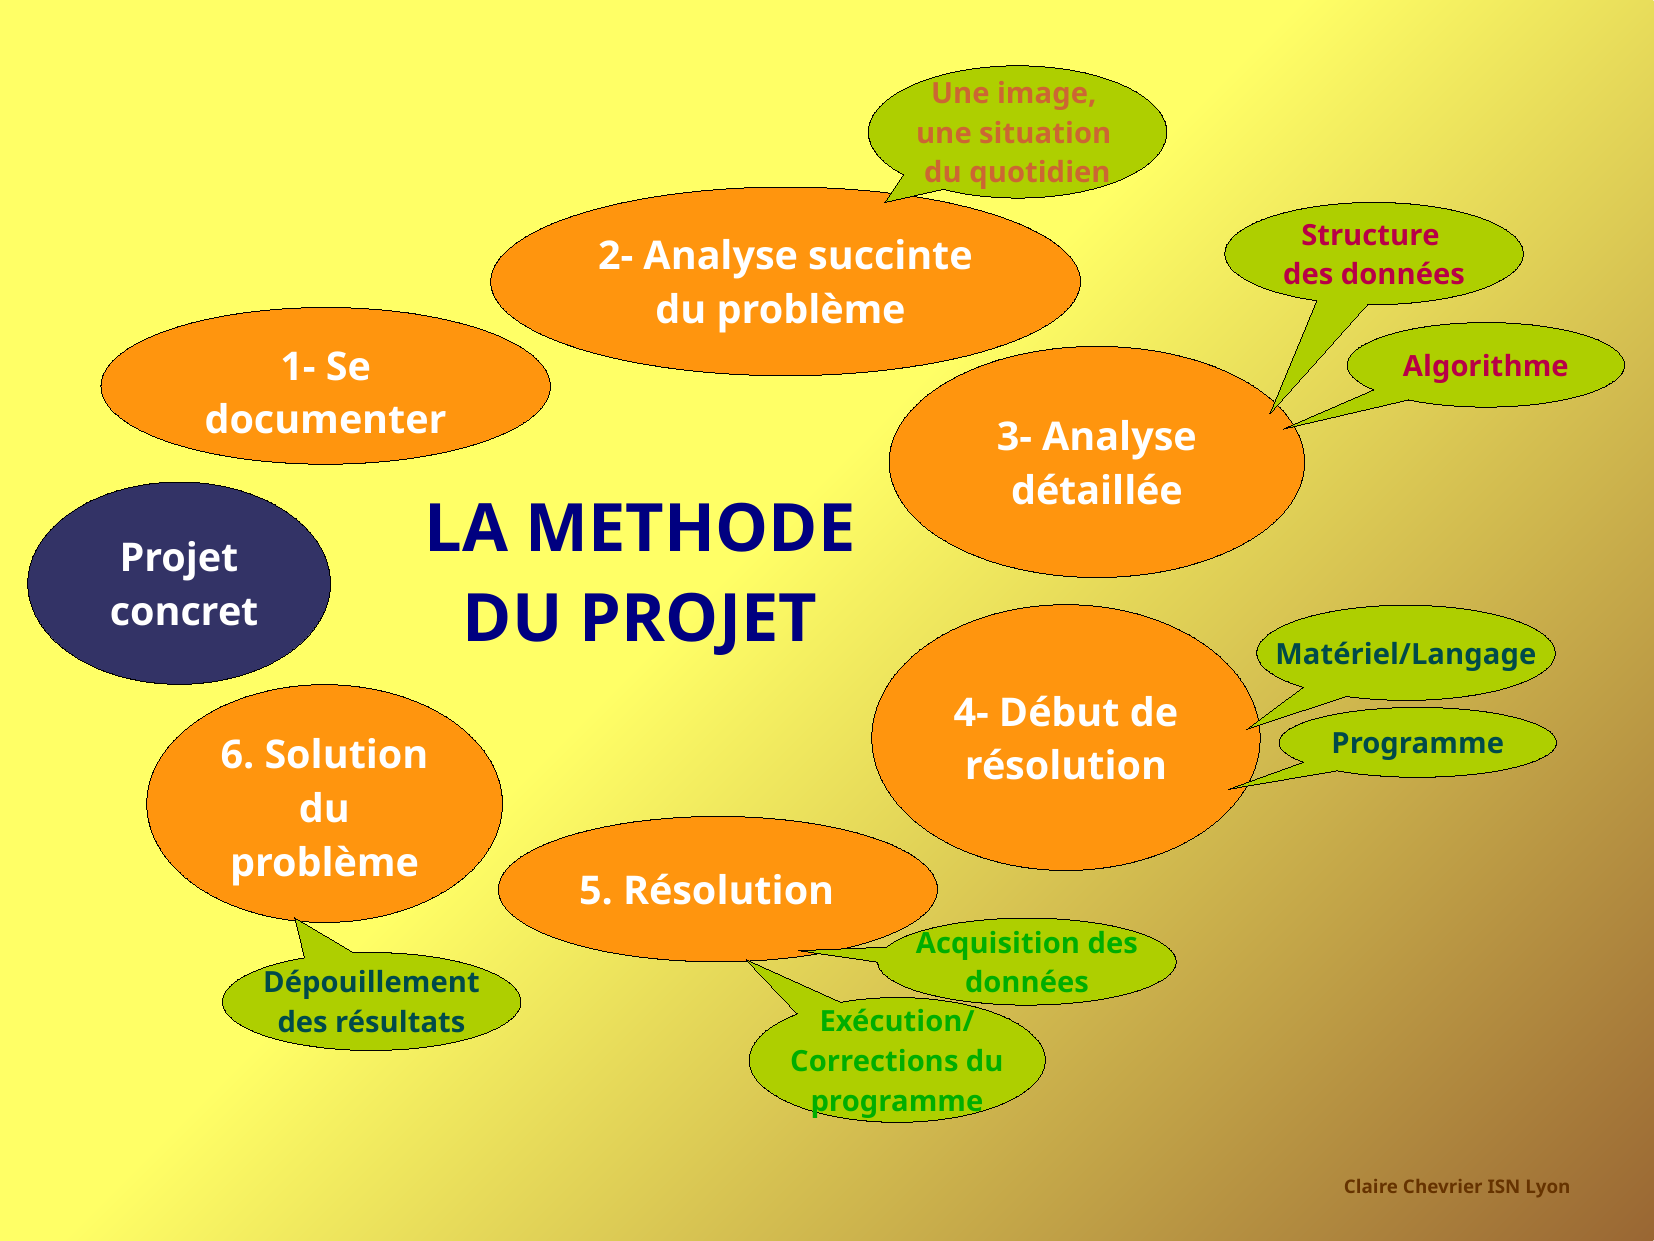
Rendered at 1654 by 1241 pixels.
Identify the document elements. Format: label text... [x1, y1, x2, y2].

text_box 5. Résolution [498, 816, 938, 962]
text_box Dépouillement des résultats [222, 917, 521, 1051]
text_box Une image, une situation du quotidien [868, 65, 1167, 203]
text_box 6. Solution du problème [146, 684, 503, 923]
text_box Exécution/ Corrections du programme [746, 959, 1046, 1123]
text_box Projet concret [27, 482, 331, 685]
text_box 4- Début de résolution [871, 604, 1261, 871]
text_box Programme [1228, 707, 1557, 790]
text_box Claire Chevrier ISN Lyon [1329, 1166, 1623, 1207]
text_box 1- Se documenter [100, 307, 551, 465]
text_box Structure des données [1224, 202, 1524, 414]
text_box 2- Analyse succinte du problème [490, 187, 1081, 376]
text_box Acquisition des données [798, 918, 1177, 1006]
text_box 3- Analyse détaillée [889, 346, 1305, 578]
text_box Algorithme [1283, 322, 1625, 430]
text_box LA METHODE DU PROJET [361, 472, 919, 650]
text_box Matériel/Langage [1246, 605, 1556, 730]
